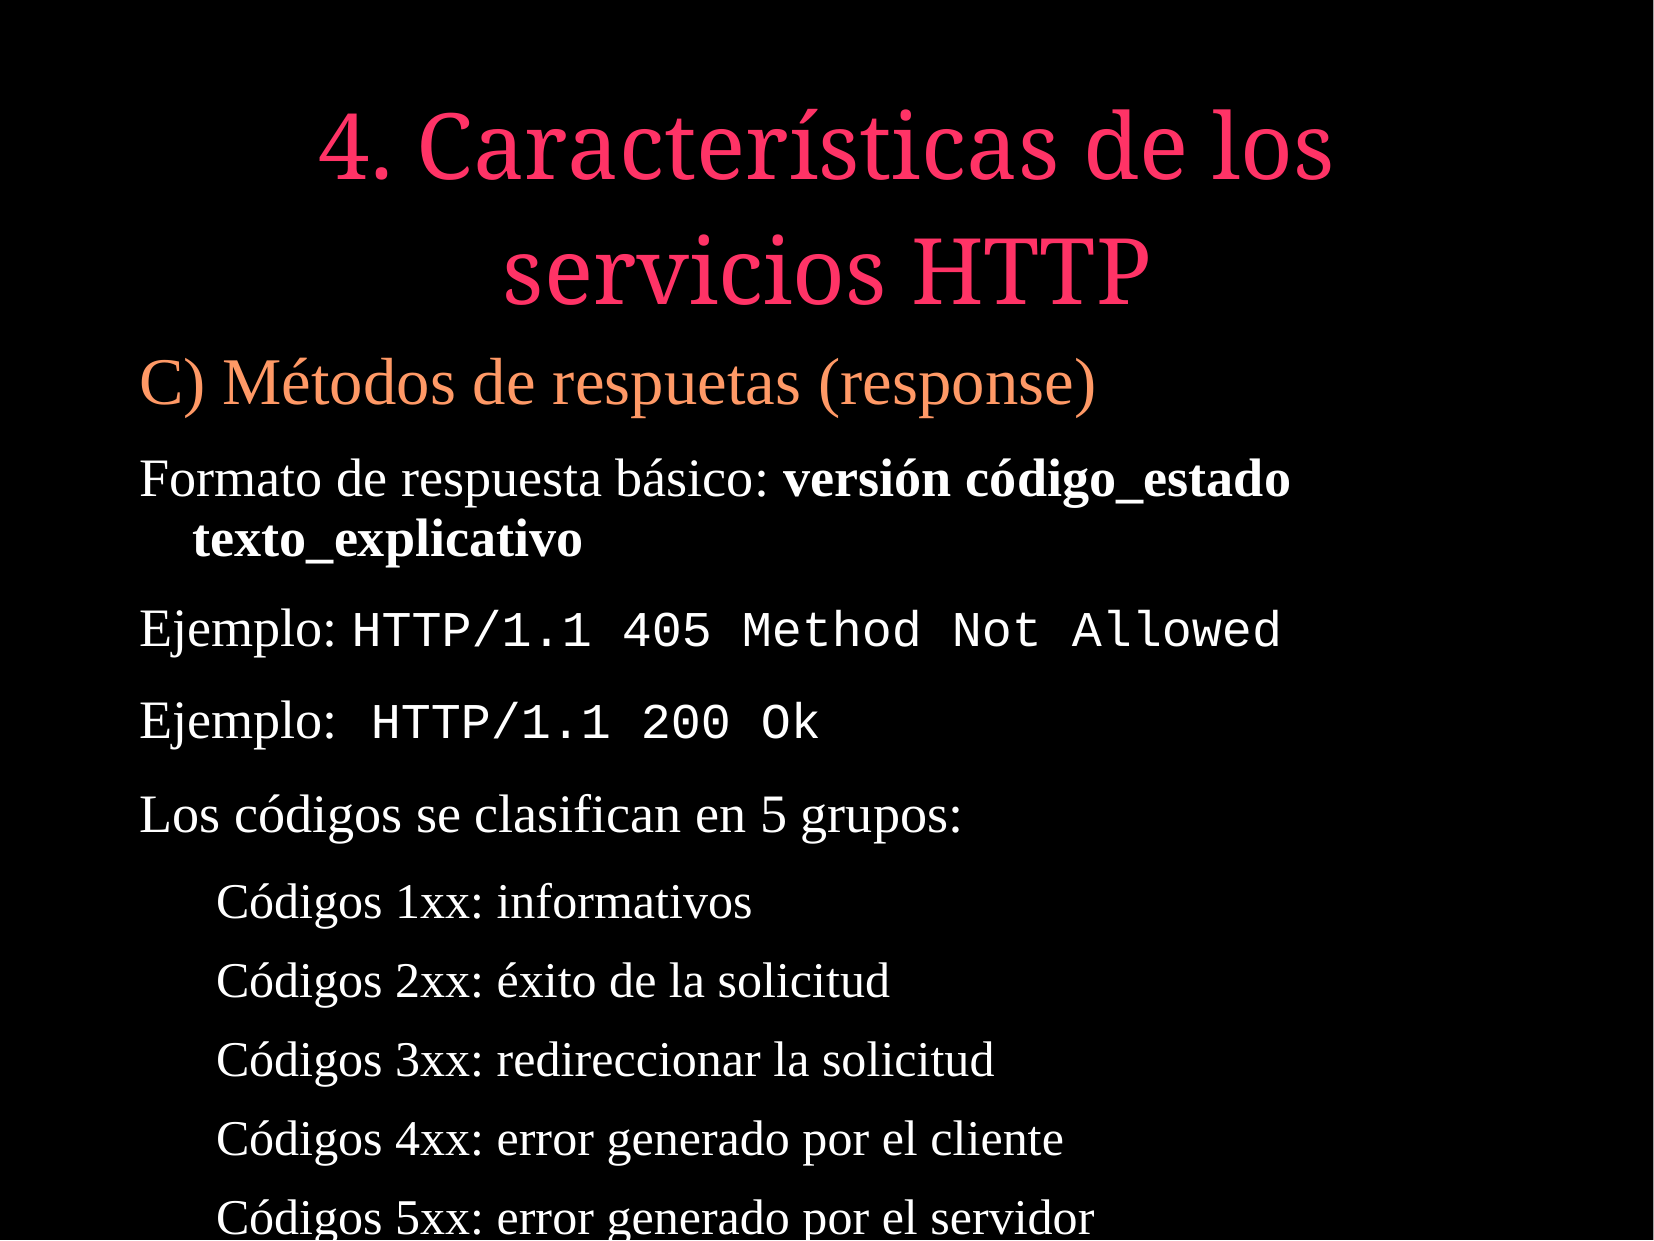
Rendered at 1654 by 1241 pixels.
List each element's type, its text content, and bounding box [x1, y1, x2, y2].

title 4. Características de los servicios HTTP [121, 82, 1534, 331]
list C) Métodos de respuetas (response) Formato de respuesta básico: versión código_estado texto_explicativo Ejemplo: HTTP/1.1 405 Method Not Allowed Ejemplo: HTTP/1.1 200 Ok Los códigos se clasifican en 5 grupos: Códigos 1xx: informativos Códigos 2xx: éxito de la solicitud Códigos 3xx: redireccionar la solicitud Códigos 4xx: error generado por el cliente Códigos 5xx: error generado por el servidor [121, 344, 1534, 1241]
